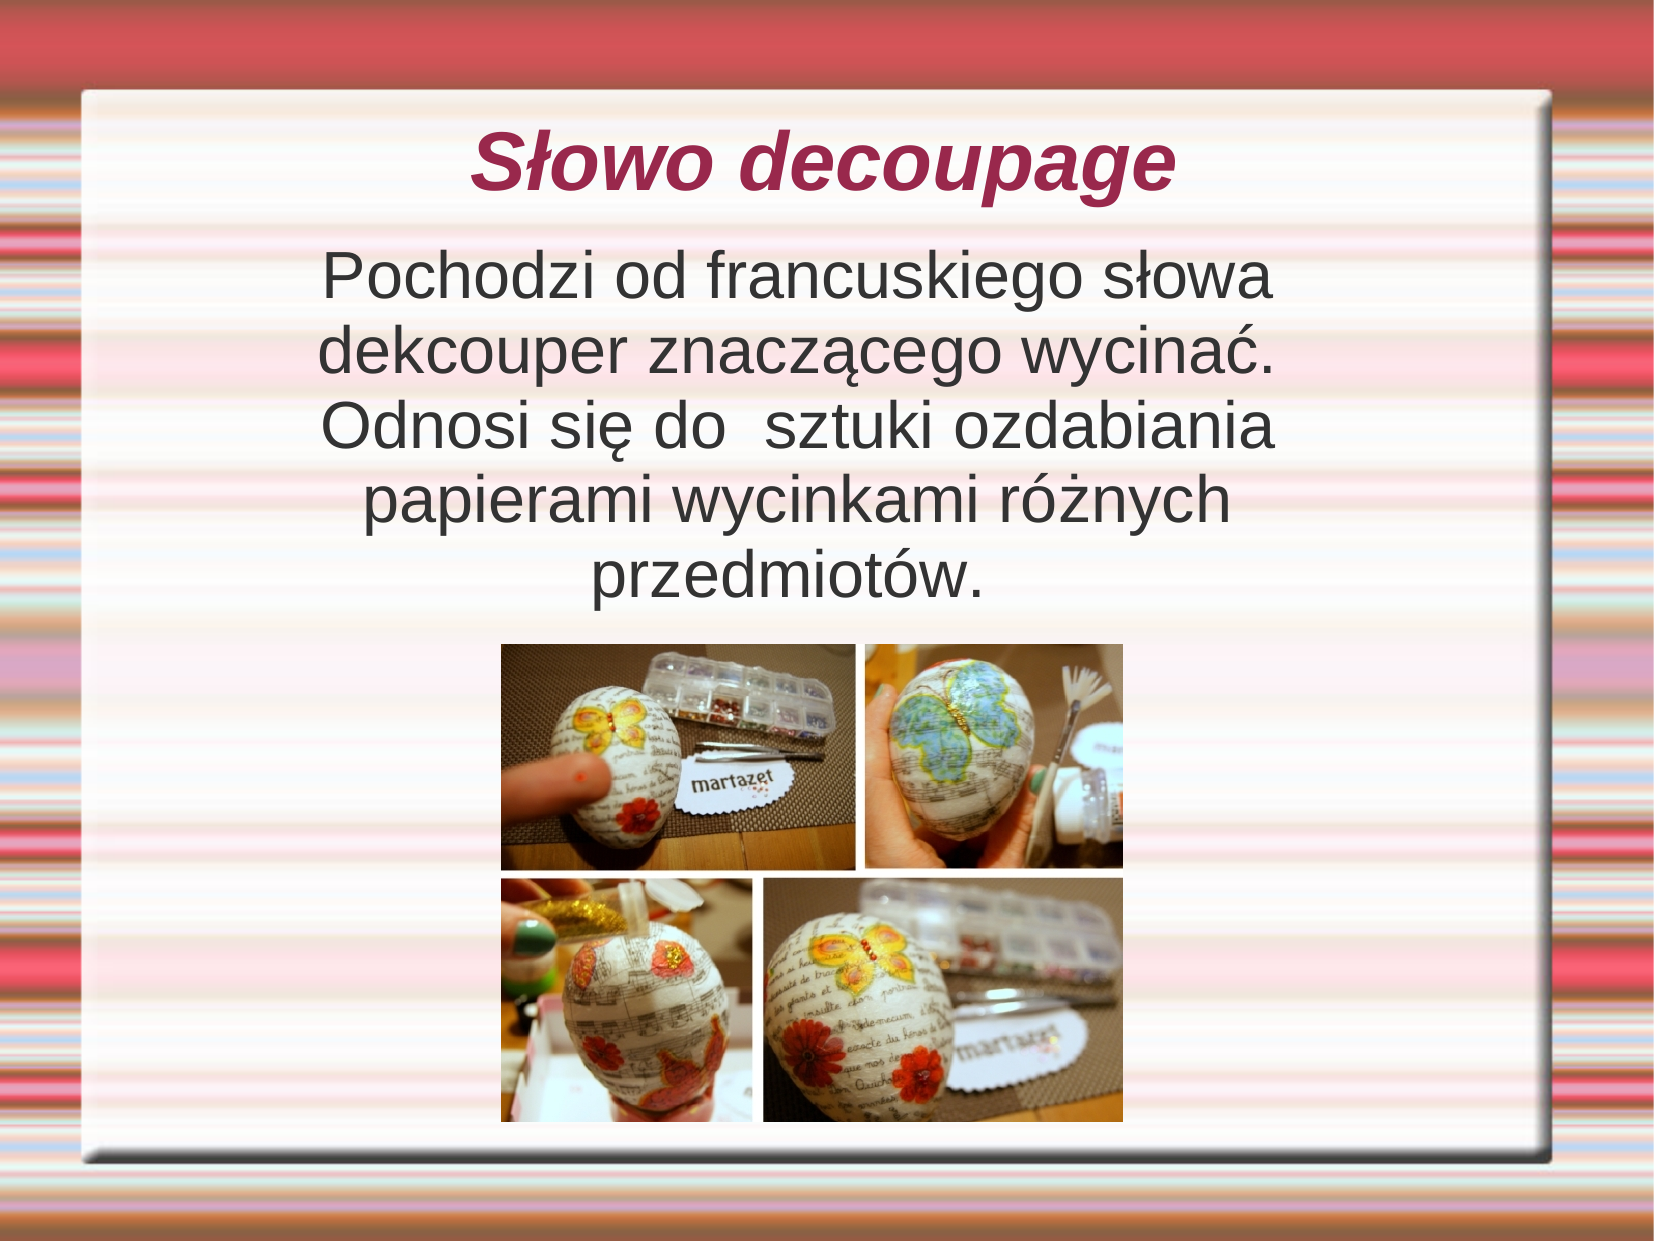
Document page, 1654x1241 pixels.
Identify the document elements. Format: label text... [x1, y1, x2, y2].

picture [0, 0, 1654, 1241]
title Słowo decoupage [118, 58, 1531, 266]
list Pochodzi od francuskiego słowa dekcouper znaczącego wycinać. Odnosi się do sztuki ozdabiania papierami wycinkami różnych przedmiotów. [147, 238, 1366, 1093]
